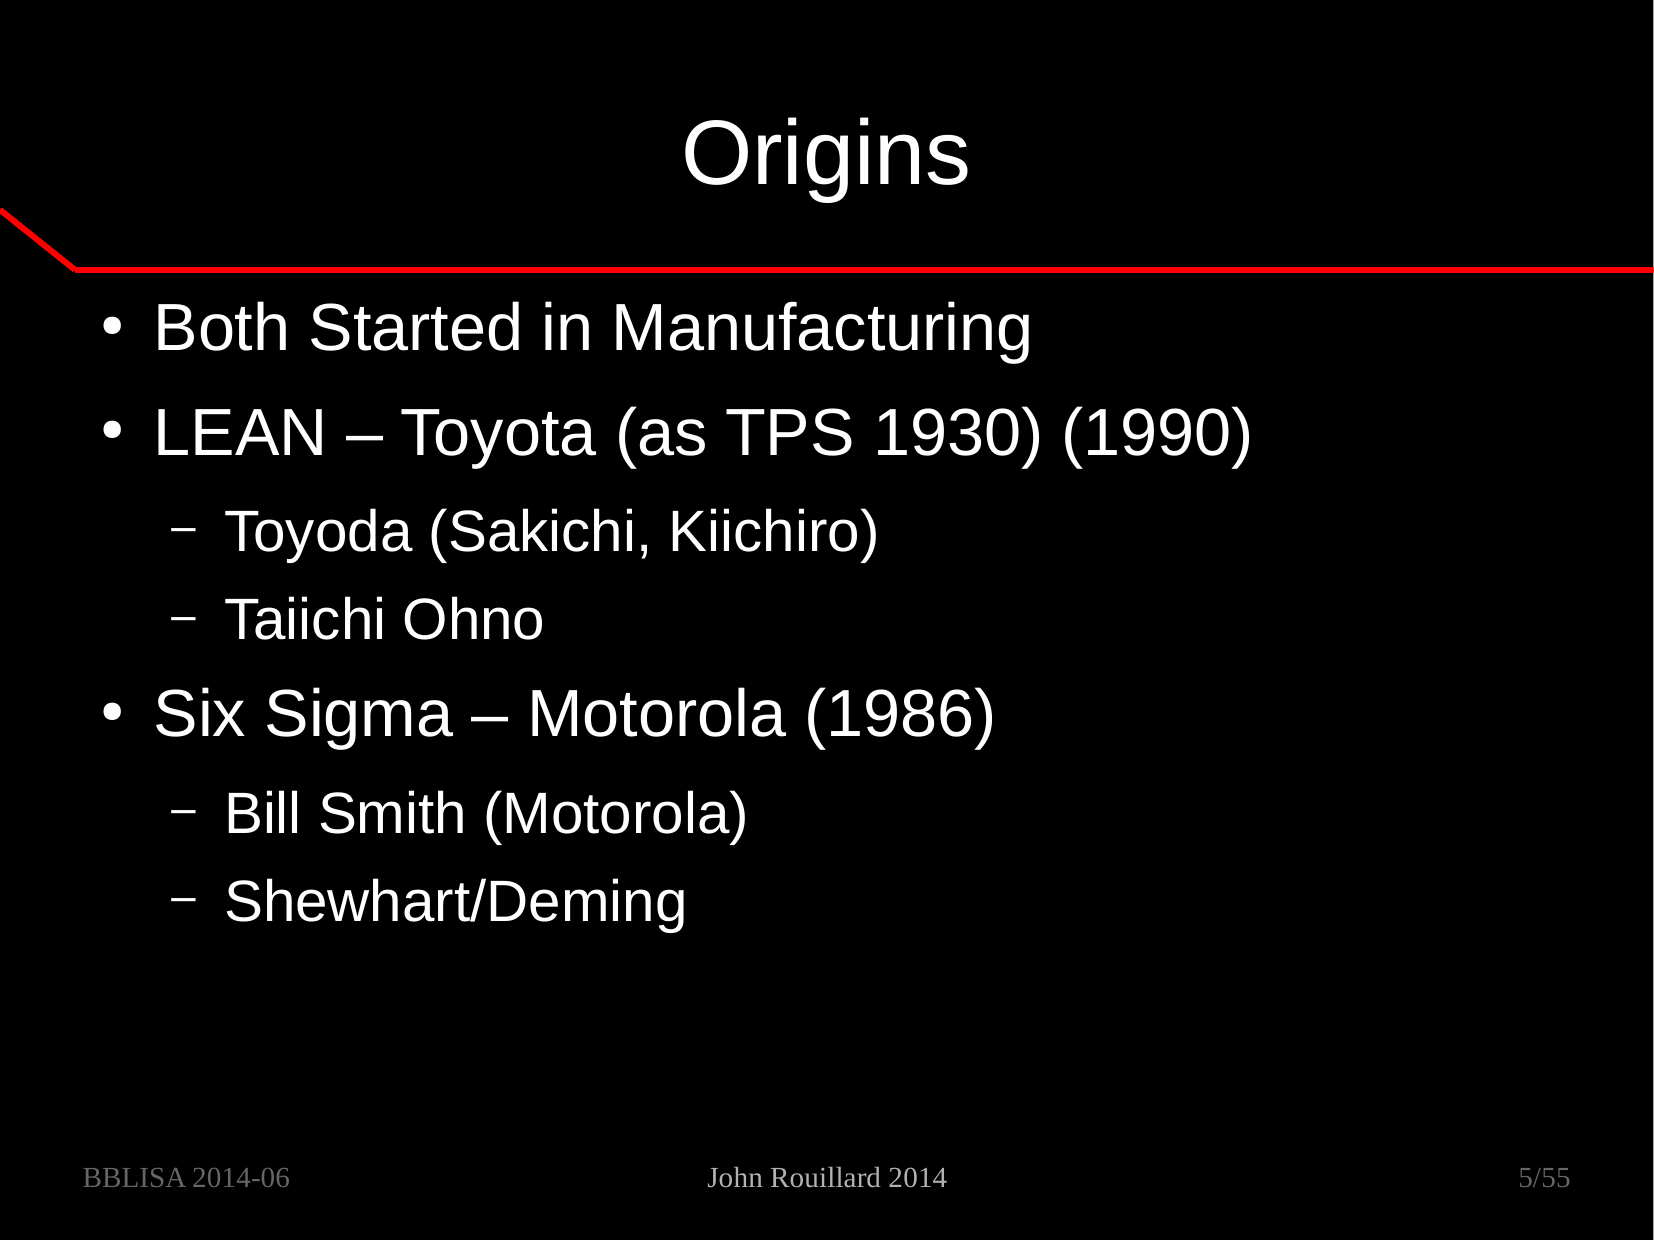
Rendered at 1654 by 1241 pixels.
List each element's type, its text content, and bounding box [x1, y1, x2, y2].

list Both Started in Manufacturing LEAN – Toyota (as TPS 1930) (1990) Toyoda (Sakichi, Kiichiro) Taiichi Ohno Six Sigma – Motorola (1986) Bill Smith (Motorola) Shewhart/Deming [82, 290, 1571, 1110]
title Origins [82, 49, 1571, 257]
